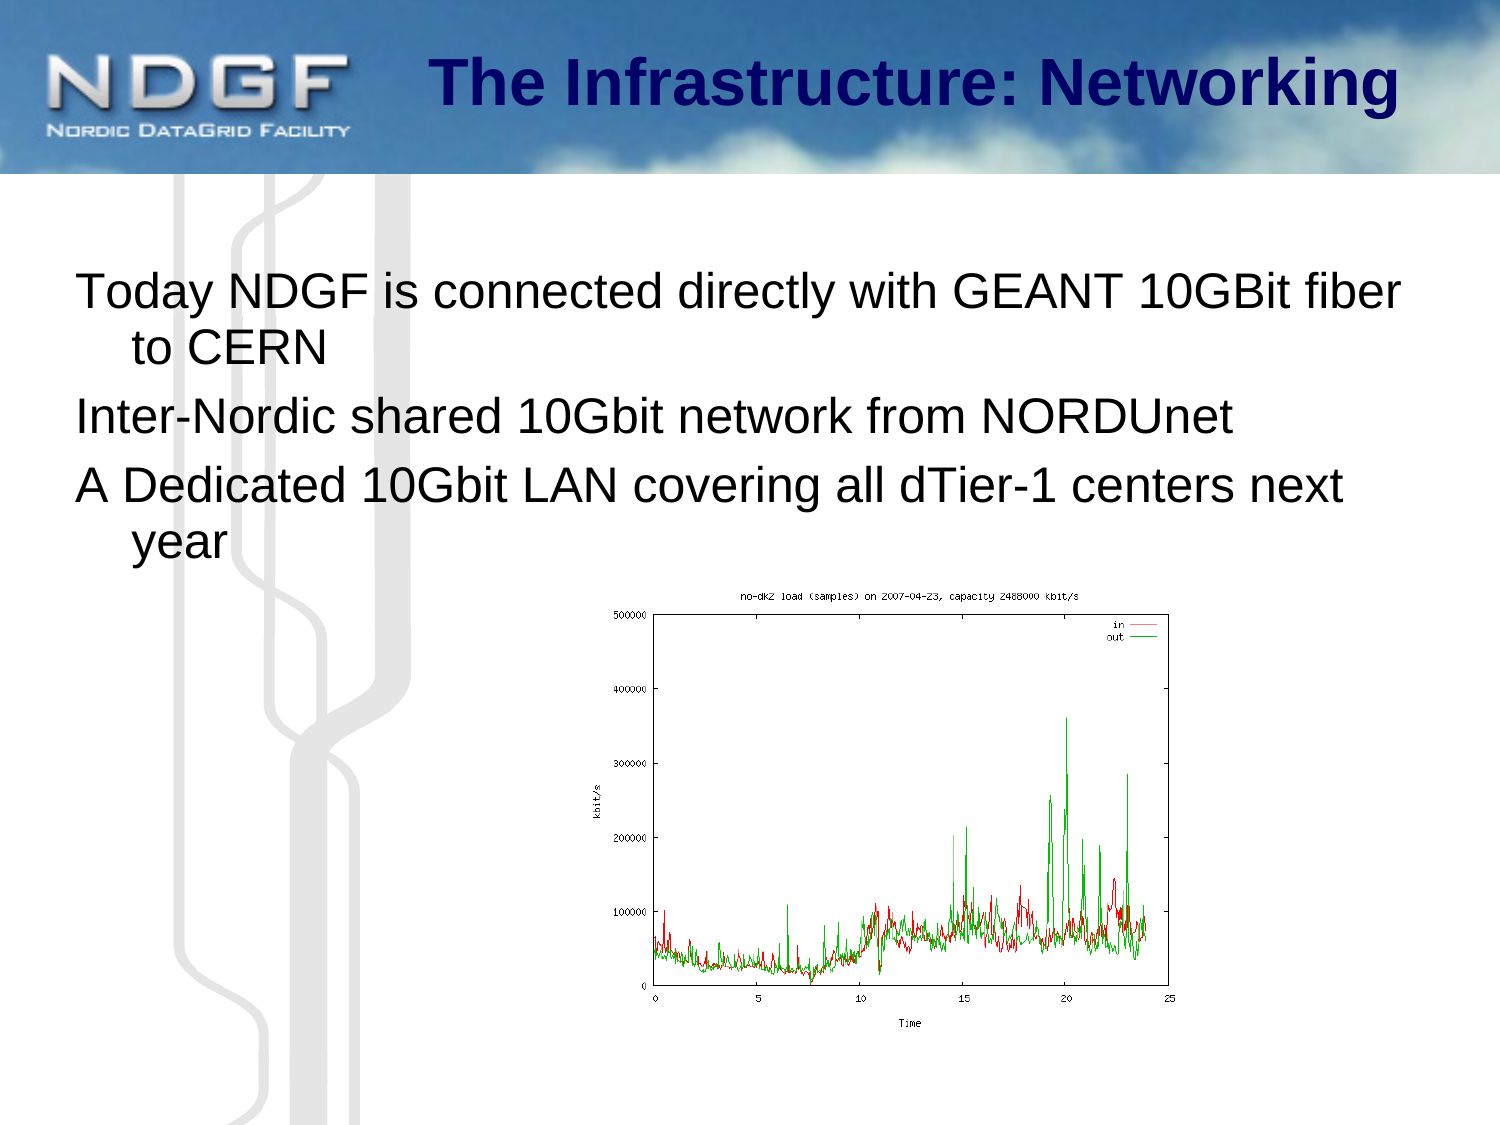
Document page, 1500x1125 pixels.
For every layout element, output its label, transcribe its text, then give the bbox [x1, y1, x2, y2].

list Today NDGF is connected directly with GEANT 10GBit fiber to CERN Inter-Nordic shared 10Gbit network from NORDUnet A Dedicated 10Gbit LAN covering all dTier-1 centers next year [75, 262, 1426, 640]
title The Infrastructure: Networking [372, 0, 1459, 168]
picture [0, 0, 1500, 1125]
